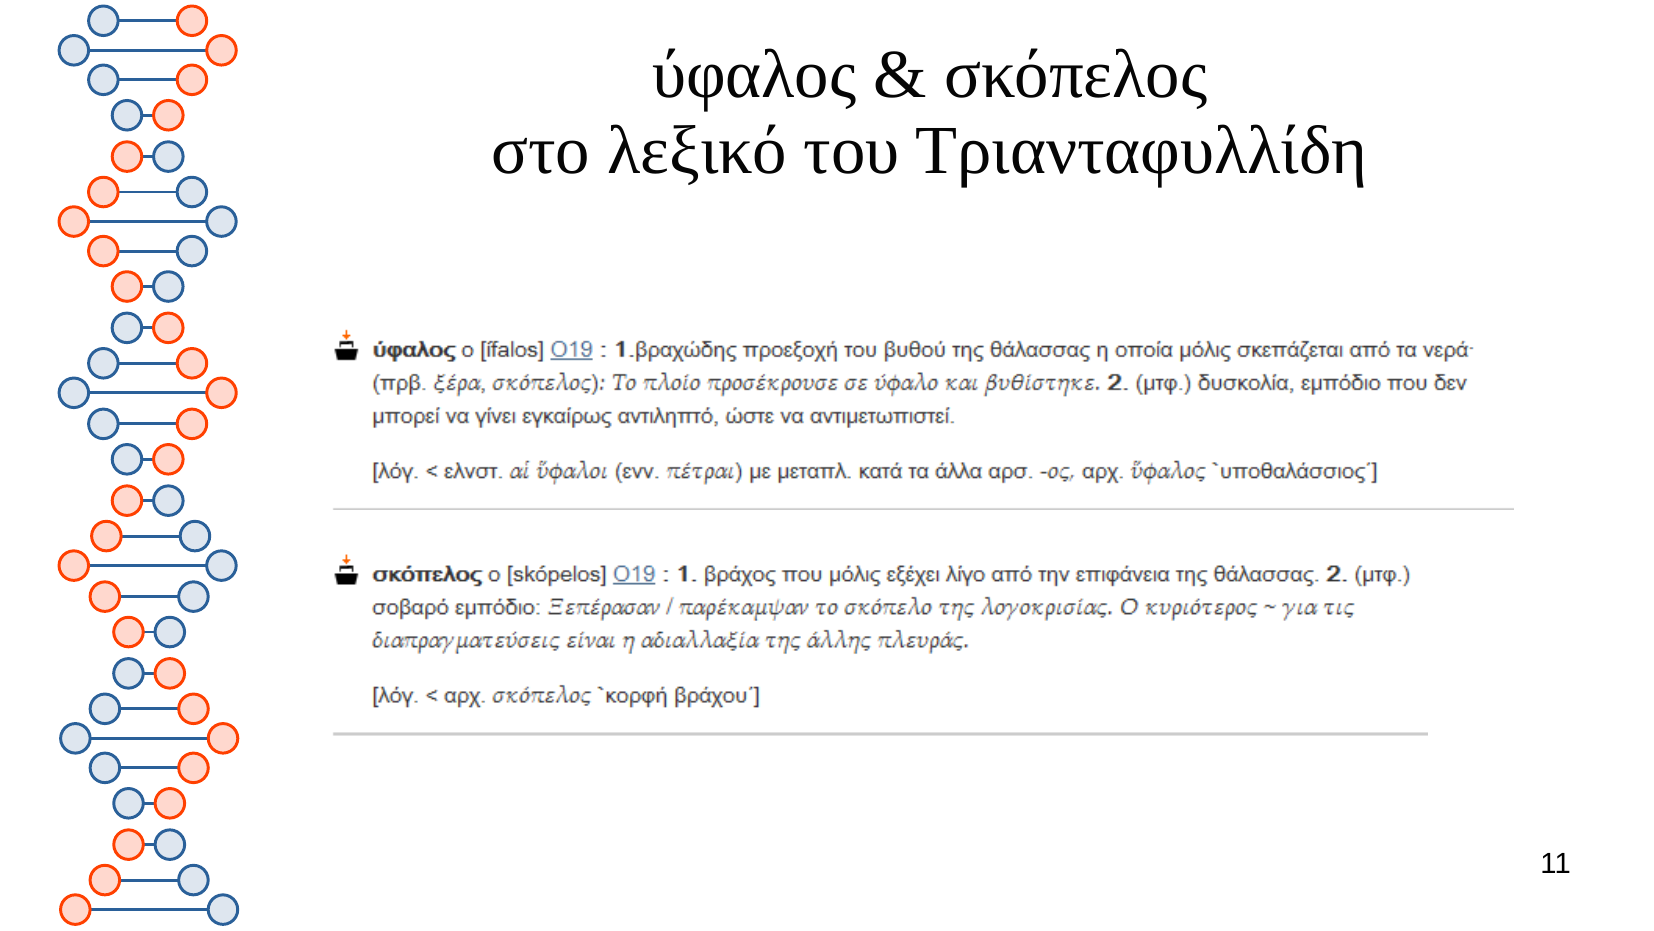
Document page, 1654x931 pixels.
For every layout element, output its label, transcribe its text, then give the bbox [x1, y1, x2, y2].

picture [324, 324, 1514, 510]
picture [324, 547, 1428, 739]
title ύφαλος & σκόπελος στο λεξικό του Τριανταφυλλίδη [265, 35, 1595, 189]
